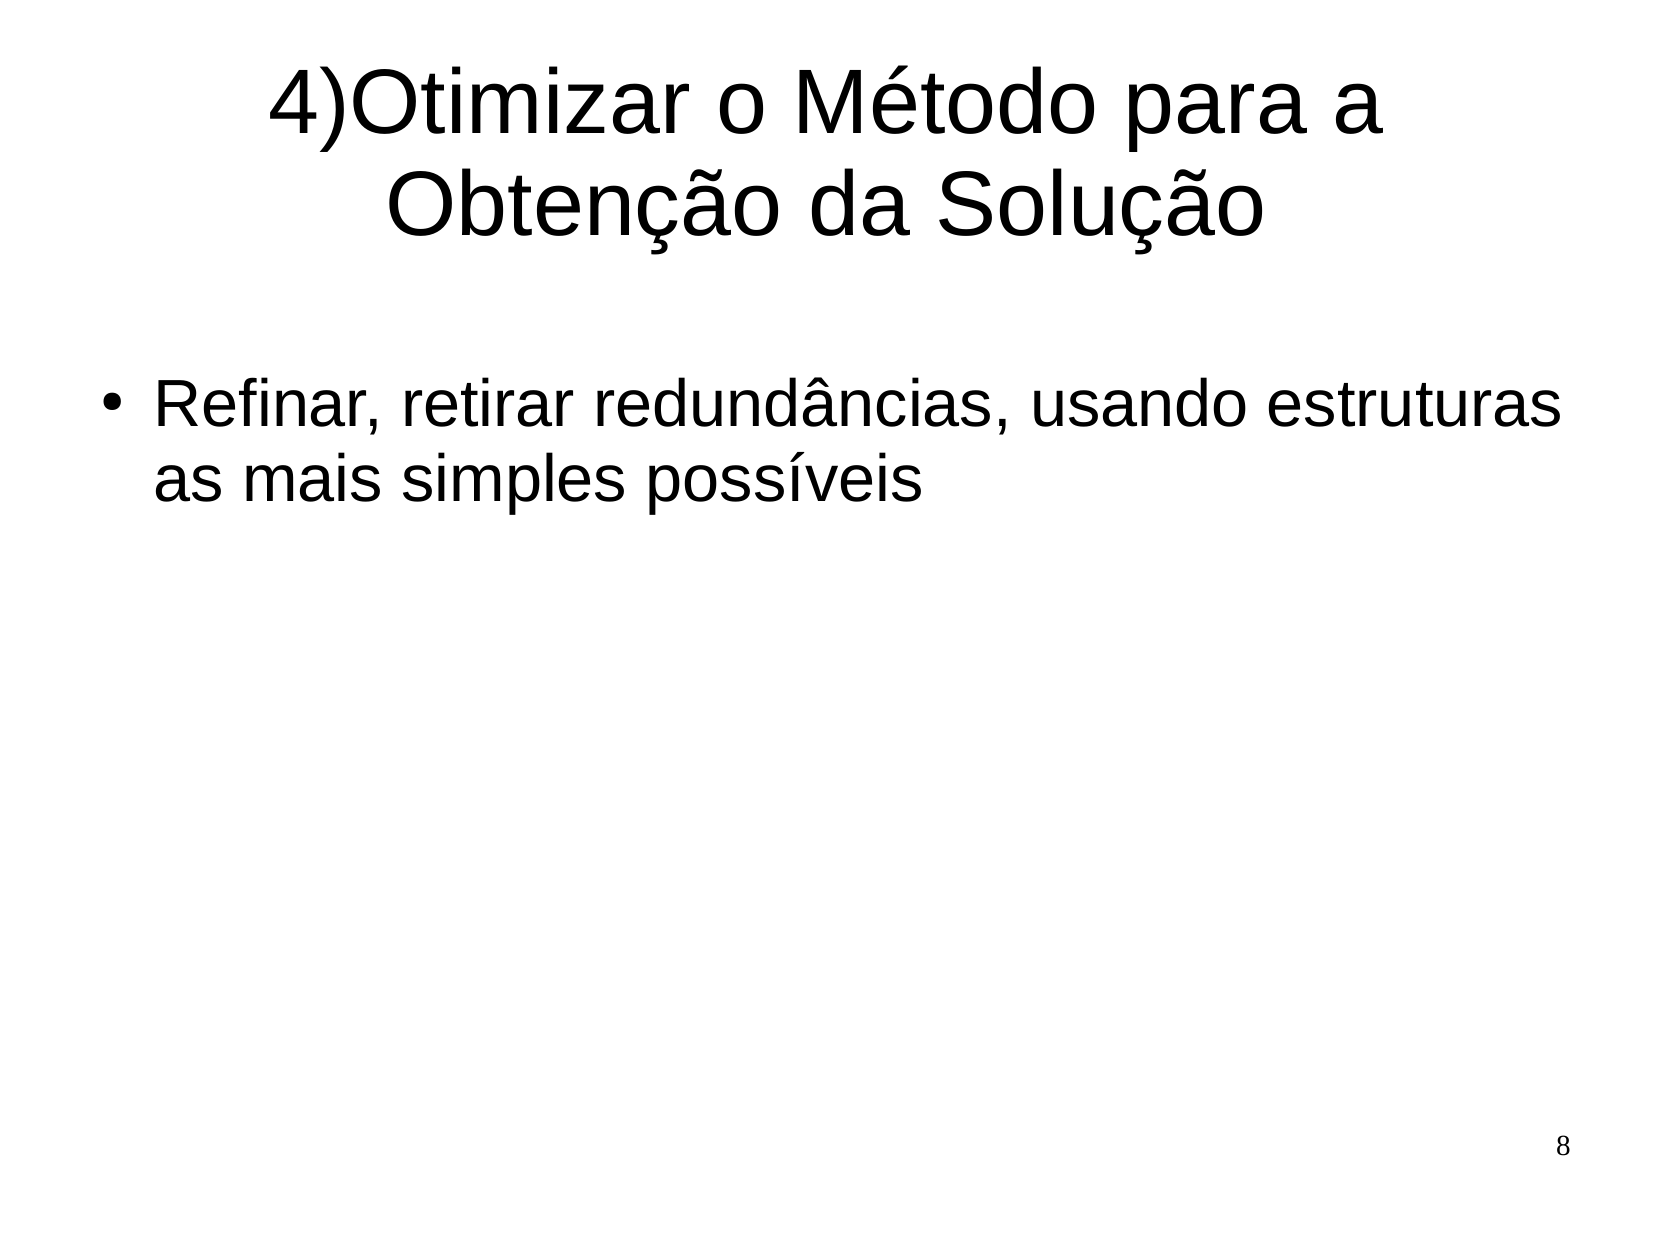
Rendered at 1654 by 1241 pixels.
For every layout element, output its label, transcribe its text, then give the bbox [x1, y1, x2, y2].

title 4)Otimizar o Método para a Obtenção da Solução [82, 49, 1571, 257]
list Refinar, retirar redundâncias, usando estruturas as mais simples possíveis [82, 366, 1571, 1010]
